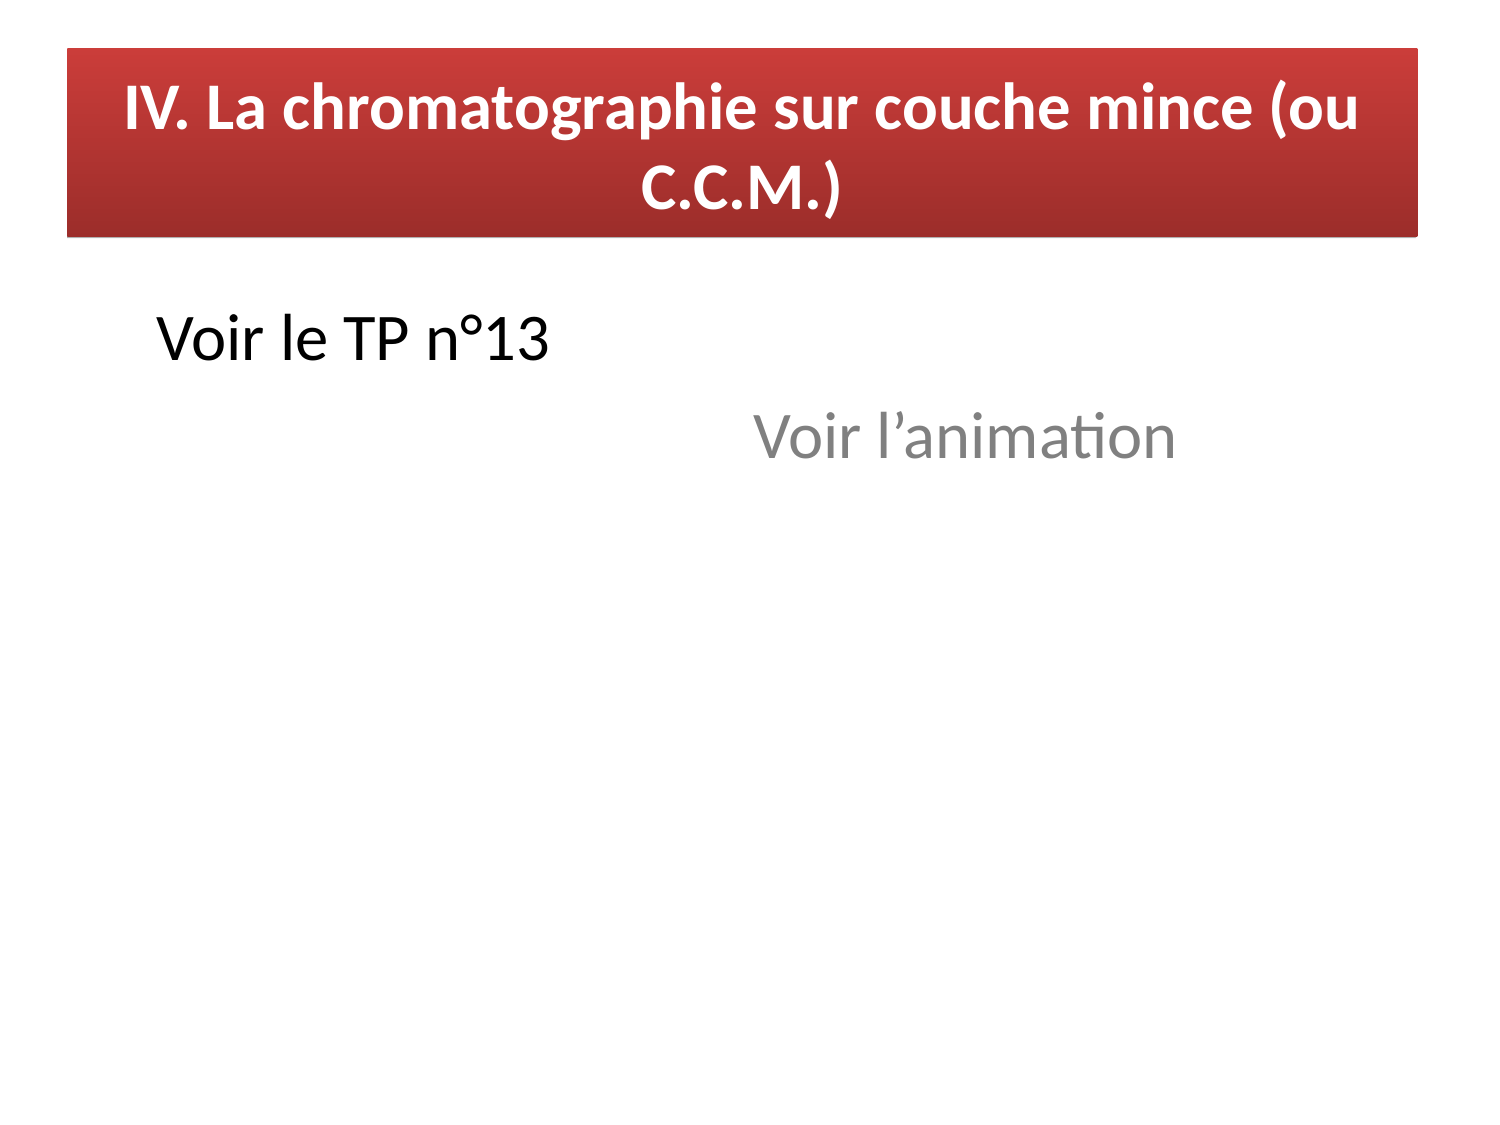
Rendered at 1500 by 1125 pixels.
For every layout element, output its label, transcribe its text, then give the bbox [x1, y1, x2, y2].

list Voir le TP n°13 [85, 285, 1436, 409]
text_box Voir l’animation [738, 383, 1329, 507]
title IV. La chromatographie sur couche mince (ou C.C.M.) [67, 48, 1418, 237]
